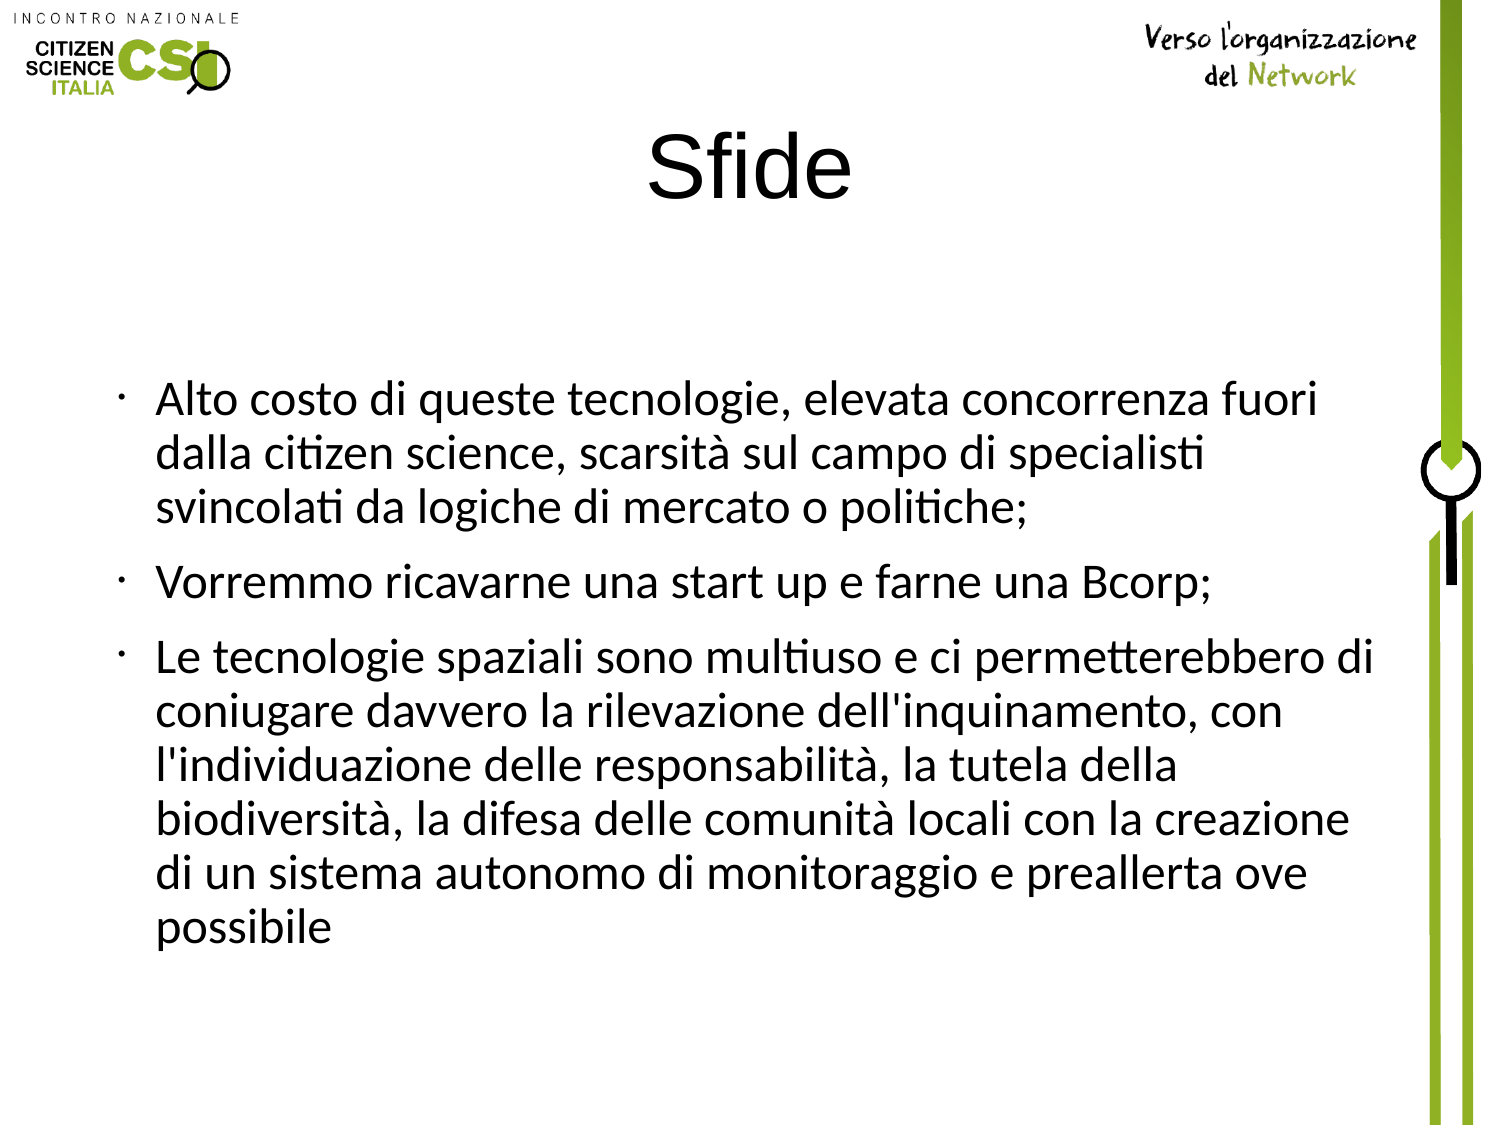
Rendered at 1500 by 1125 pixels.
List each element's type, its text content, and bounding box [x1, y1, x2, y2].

title Sfide [103, 111, 1397, 299]
picture [18, 37, 238, 97]
picture [5, 12, 247, 24]
picture [1140, 0, 1482, 1125]
list Alto costo di queste tecnologie, elevata concorrenza fuori dalla citizen science, scarsità sul campo di specialisti svincolati da logiche di mercato o politiche; Vorremmo ricavarne una start up e farne una Bcorp; Le tecnologie spaziali sono multiuso e ci permetterebbero di coniugare davvero la rilevazione dell'inquinamento, con l'individuazione delle responsabilità, la tutela della biodiversità, la difesa delle comunità locali con la creazione di un sistema autonomo di monitoraggio e preallerta ove possibile [103, 299, 1397, 1014]
